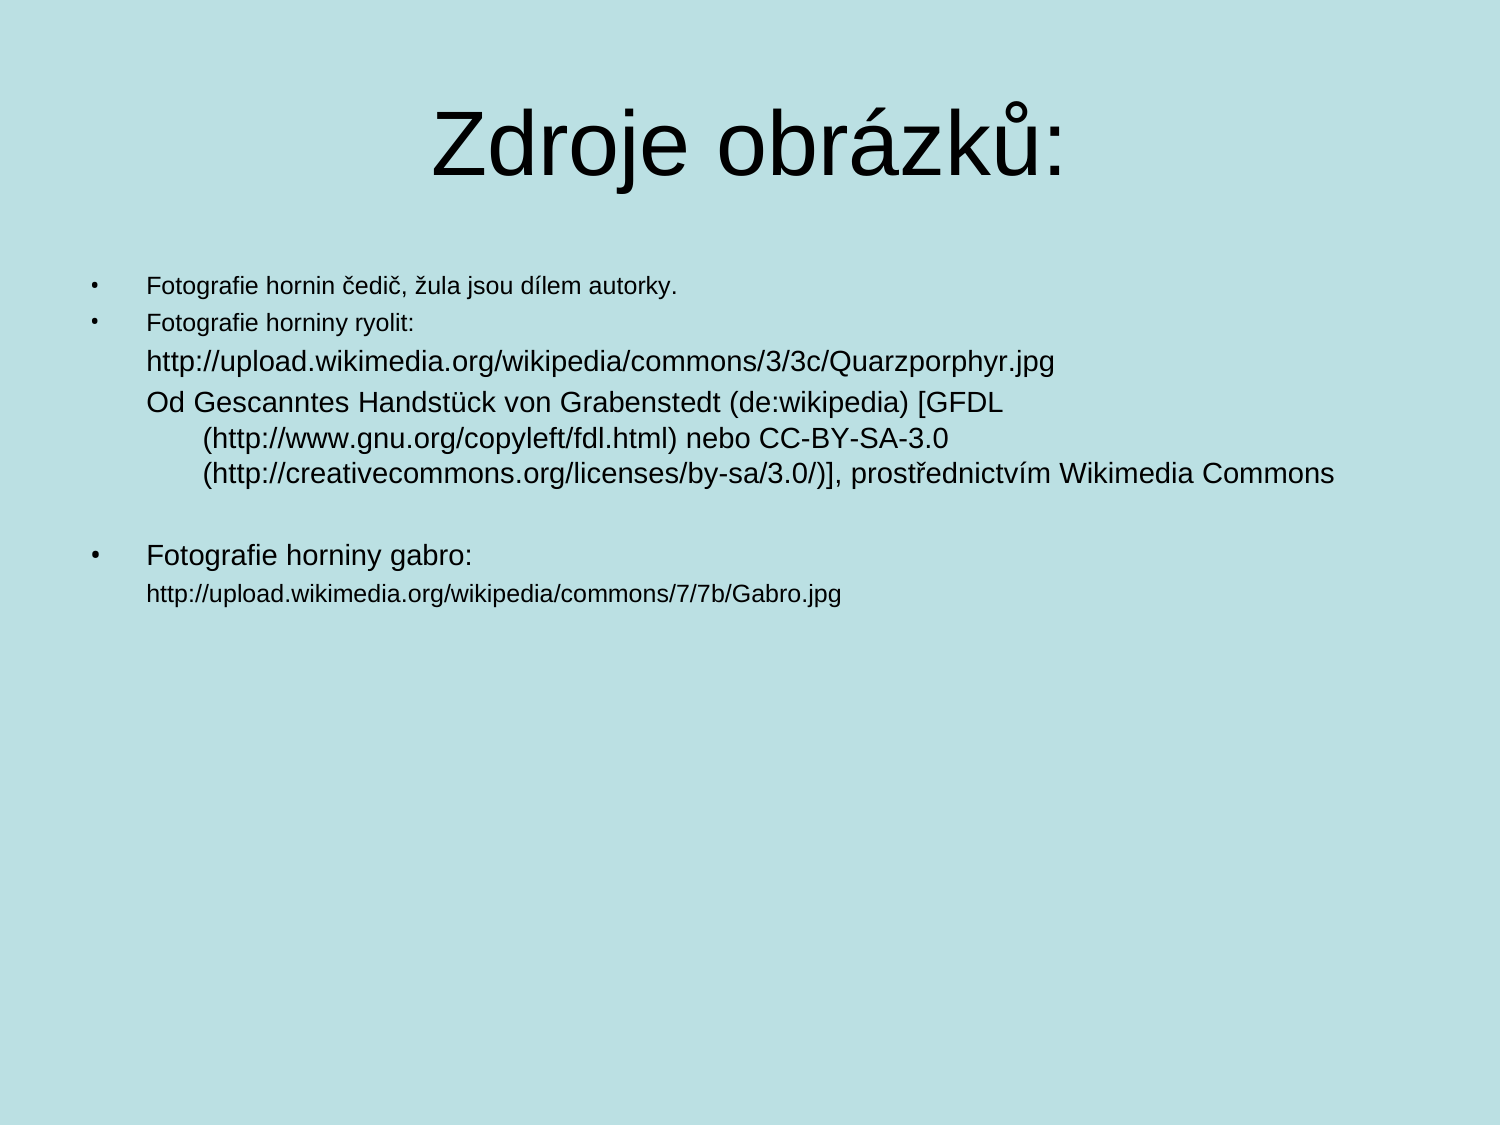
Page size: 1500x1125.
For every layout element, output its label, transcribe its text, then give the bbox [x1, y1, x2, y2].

title Zdroje obrázků: [75, 45, 1426, 233]
list Fotografie hornin čedič, žula jsou dílem autorky. Fotografie horniny ryolit: http://upload.wikimedia.org/wikipedia/commons/3/3c/Quarzporphyr.jpg Od Gescanntes Handstück von Grabenstedt (de:wikipedia) [GFDL (http://www.gnu.org/copyleft/fdl.html) nebo CC-BY-SA-3.0 (http://creativecommons.org/licenses/by-sa/3.0/)], prostřednictvím Wikimedia Commons Fotografie horniny gabro: http://upload.wikimedia.org/wikipedia/commons/7/7b/Gabro.jpg [75, 262, 1426, 1005]
